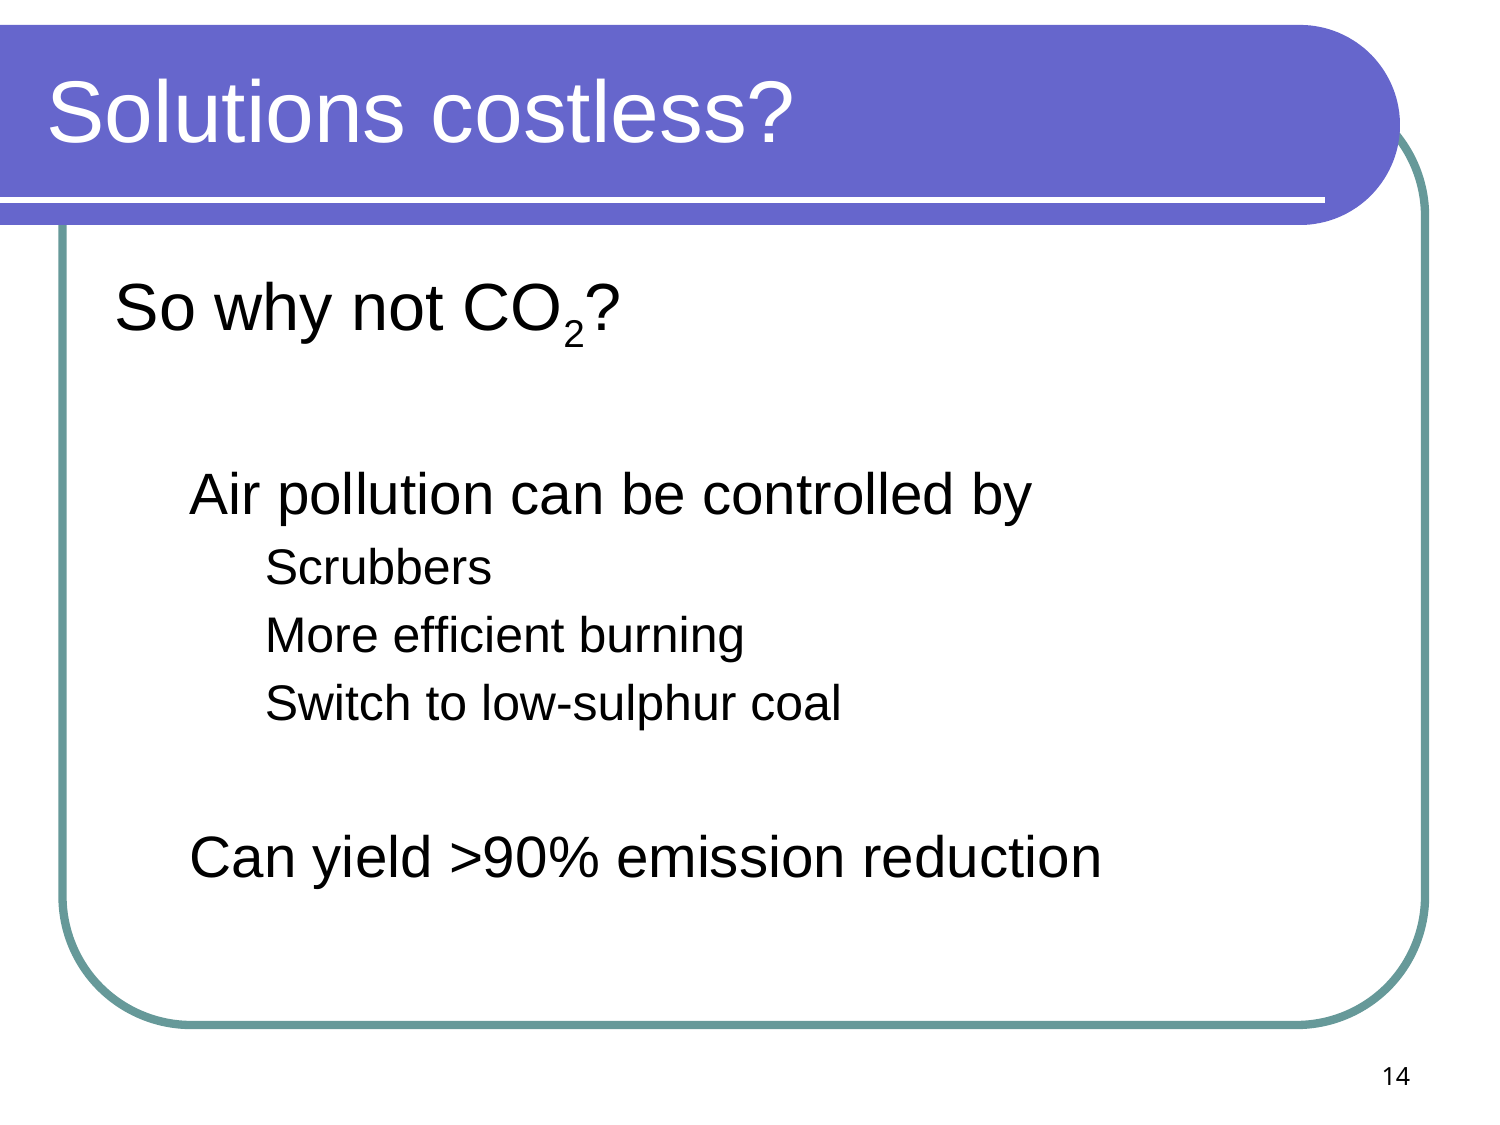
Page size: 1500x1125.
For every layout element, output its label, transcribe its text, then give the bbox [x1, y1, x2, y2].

list So why not CO2? Air pollution can be controlled by Scrubbers More efficient burning Switch to low-sulphur coal Can yield >90% emission reduction [99, 262, 1401, 988]
title Solutions costless? [31, 37, 1347, 188]
